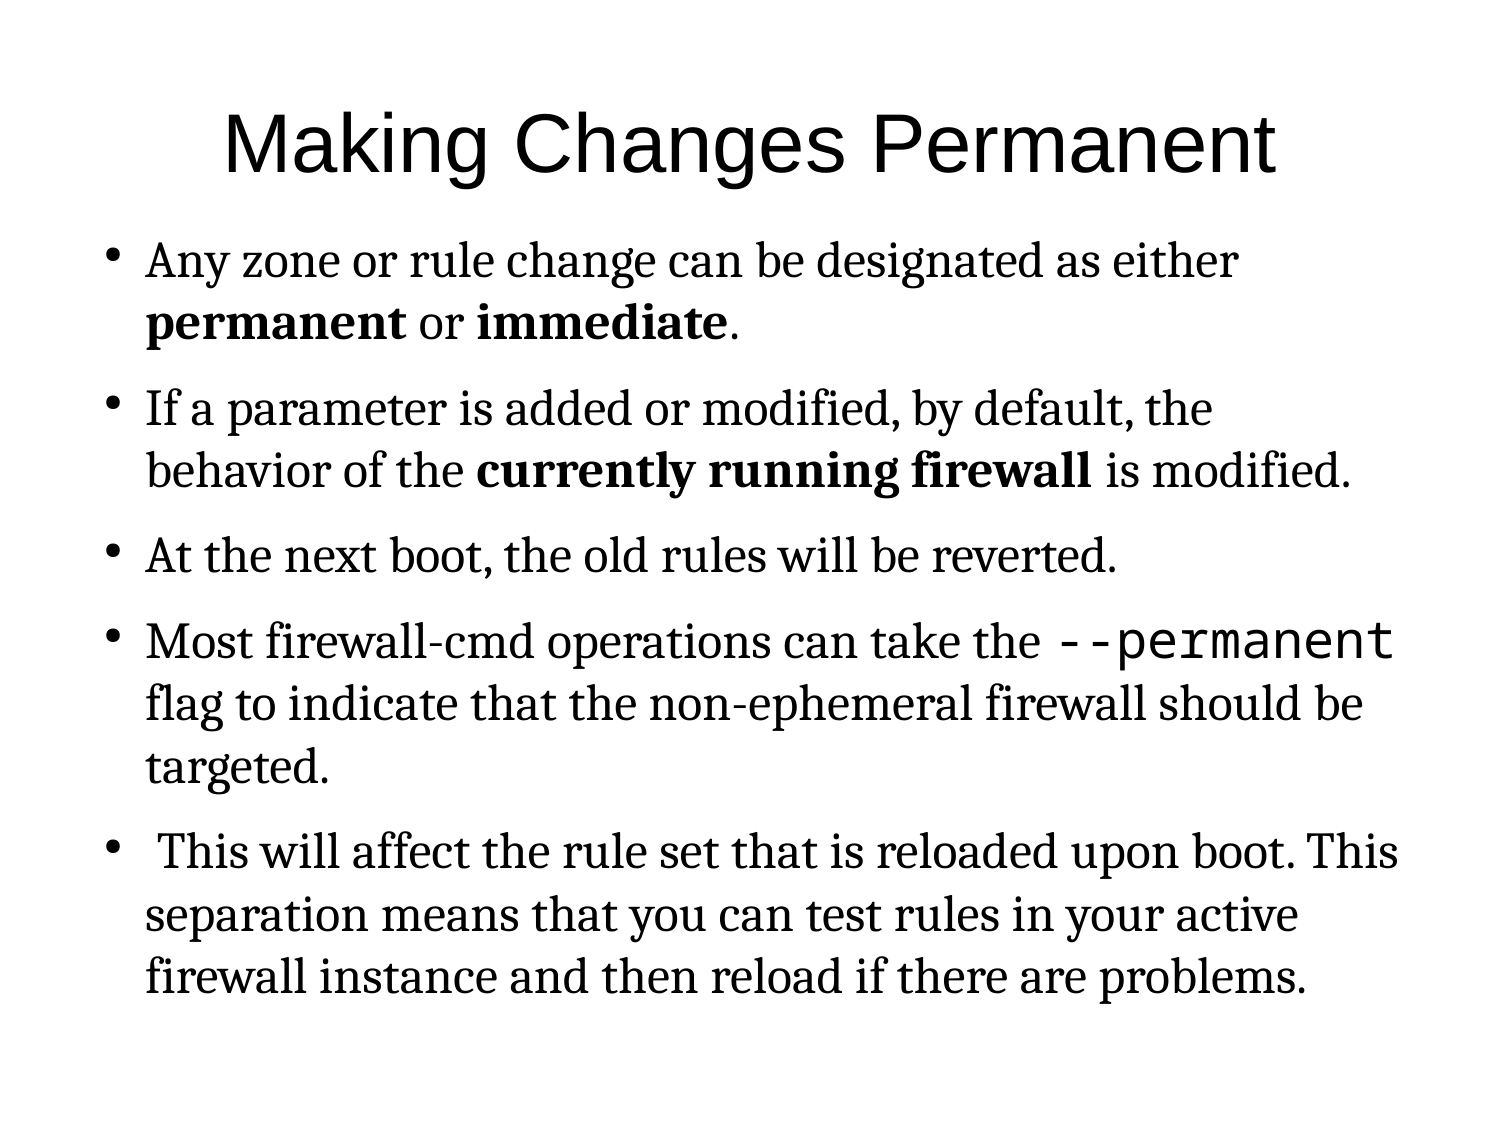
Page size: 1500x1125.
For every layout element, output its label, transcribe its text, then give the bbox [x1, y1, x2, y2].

list Any zone or rule change can be designated as either permanent or immediate. If a parameter is added or modified, by default, the behavior of the currently running firewall is modified. At the next boot, the old rules will be reverted. Most firewall-cmd operations can take the --permanent flag to indicate that the non-ephemeral firewall should be targeted. This will affect the rule set that is reloaded upon boot. This separation means that you can test rules in your active firewall instance and then reload if there are problems. [75, 217, 1425, 1081]
title Making Changes Permanent [75, 45, 1425, 217]
